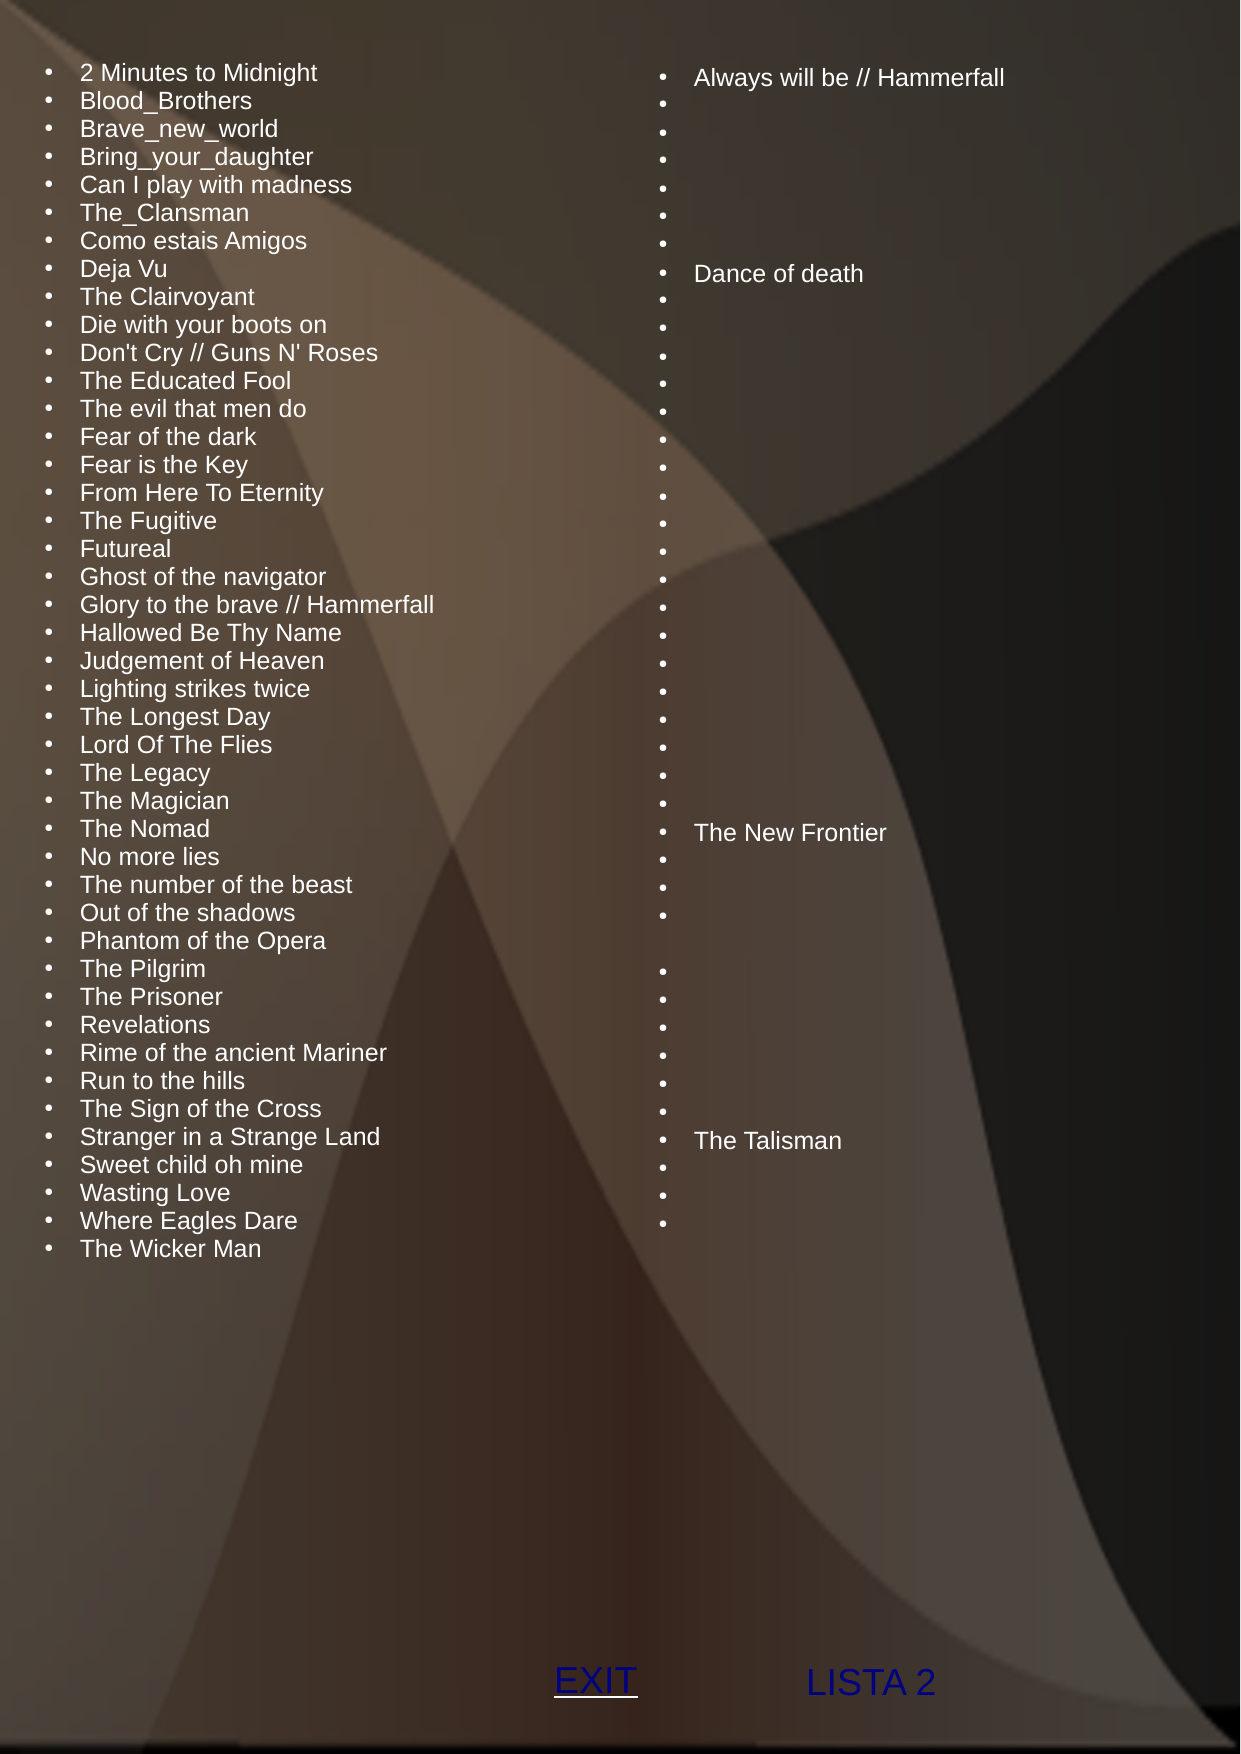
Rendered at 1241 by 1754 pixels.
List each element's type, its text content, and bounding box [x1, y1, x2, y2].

text_box LISTA 2 [791, 1653, 952, 1711]
text_box 2 Minutes to Midnight Blood_Brothers Brave_new_world Bring_your_daughter Can I play with madness The_Clansman Como estais Amigos Deja Vu The Clairvoyant Die with your boots on Don't Cry // Guns N' Roses The Educated Fool The evil that men do Fear of the dark Fear is the Key From Here To Eternity The Fugitive Futureal Ghost of the navigator Glory to the brave // Hammerfall Hallowed Be Thy Name Judgement of Heaven Lighting strikes twice The Longest Day Lord Of The Flies The Legacy The Magician The Nomad No more lies The number of the beast Out of the shadows Phantom of the Opera The Pilgrim The Prisoner Revelations Rime of the ancient Mariner Run to the hills The Sign of the Cross Stranger in a Strange Land Sweet child oh mine Wasting Love Where Eagles Dare The Wicker Man [29, 23, 644, 1754]
picture [0, 0, 1241, 1754]
text_box EXIT [554, 1659, 643, 1702]
text_box Always will be // Hammerfall Dance of death The New Frontier The Talisman [643, 27, 1241, 1754]
